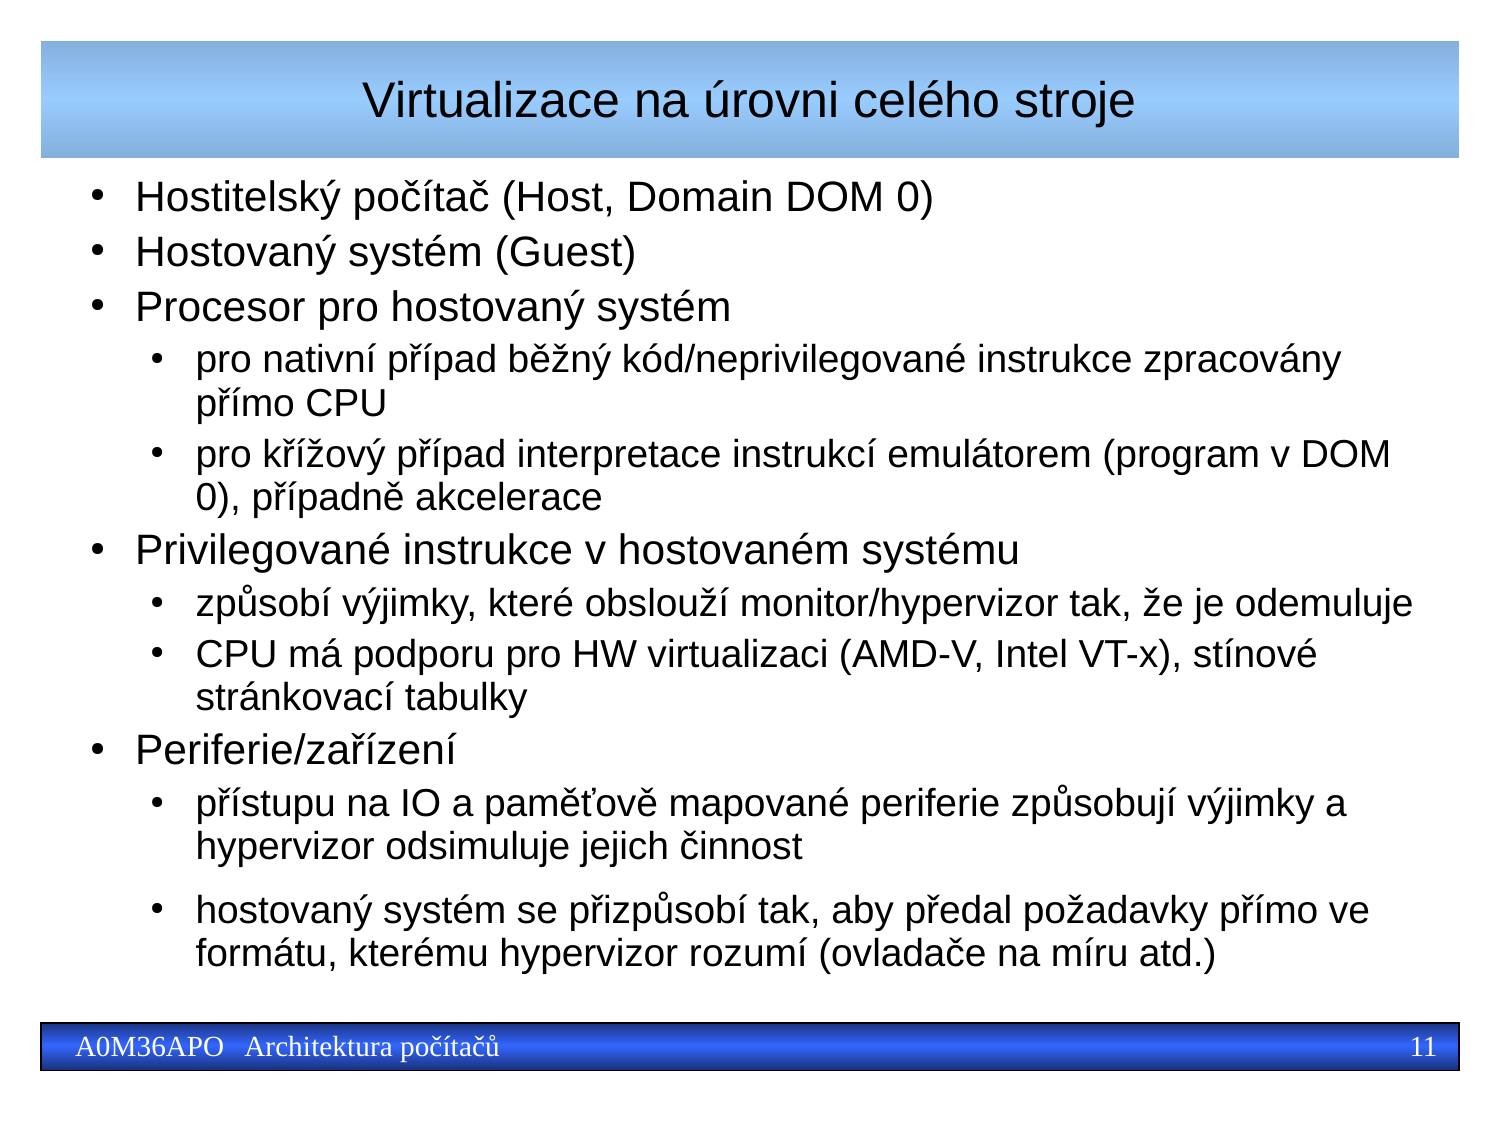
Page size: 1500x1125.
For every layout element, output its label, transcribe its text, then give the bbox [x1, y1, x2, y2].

title Virtualizace na úrovni celého stroje [41, 41, 1459, 158]
list Hostitelský počítač (Host, Domain DOM 0) Hostovaný systém (Guest) Procesor pro hostovaný systém pro nativní případ běžný kód/neprivilegované instrukce zpracovány přímo CPU pro křížový případ interpretace instrukcí emulátorem (program v DOM 0), případně akcelerace Privilegované instrukce v hostovaném systému způsobí výjimky, které obslouží monitor/hypervizor tak, že je odemuluje CPU má podporu pro HW virtualizaci (AMD-V, Intel VT-x), stínové stránkovací tabulky Periferie/zařízení přístupu na IO a paměťově mapované periferie způsobují výjimky a hypervizor odsimuluje jejich činnost hostovaný systém se přizpůsobí tak, aby předal požadavky přímo ve formátu, kterému hypervizor rozumí (ovladače na míru atd.) [75, 172, 1426, 1000]
